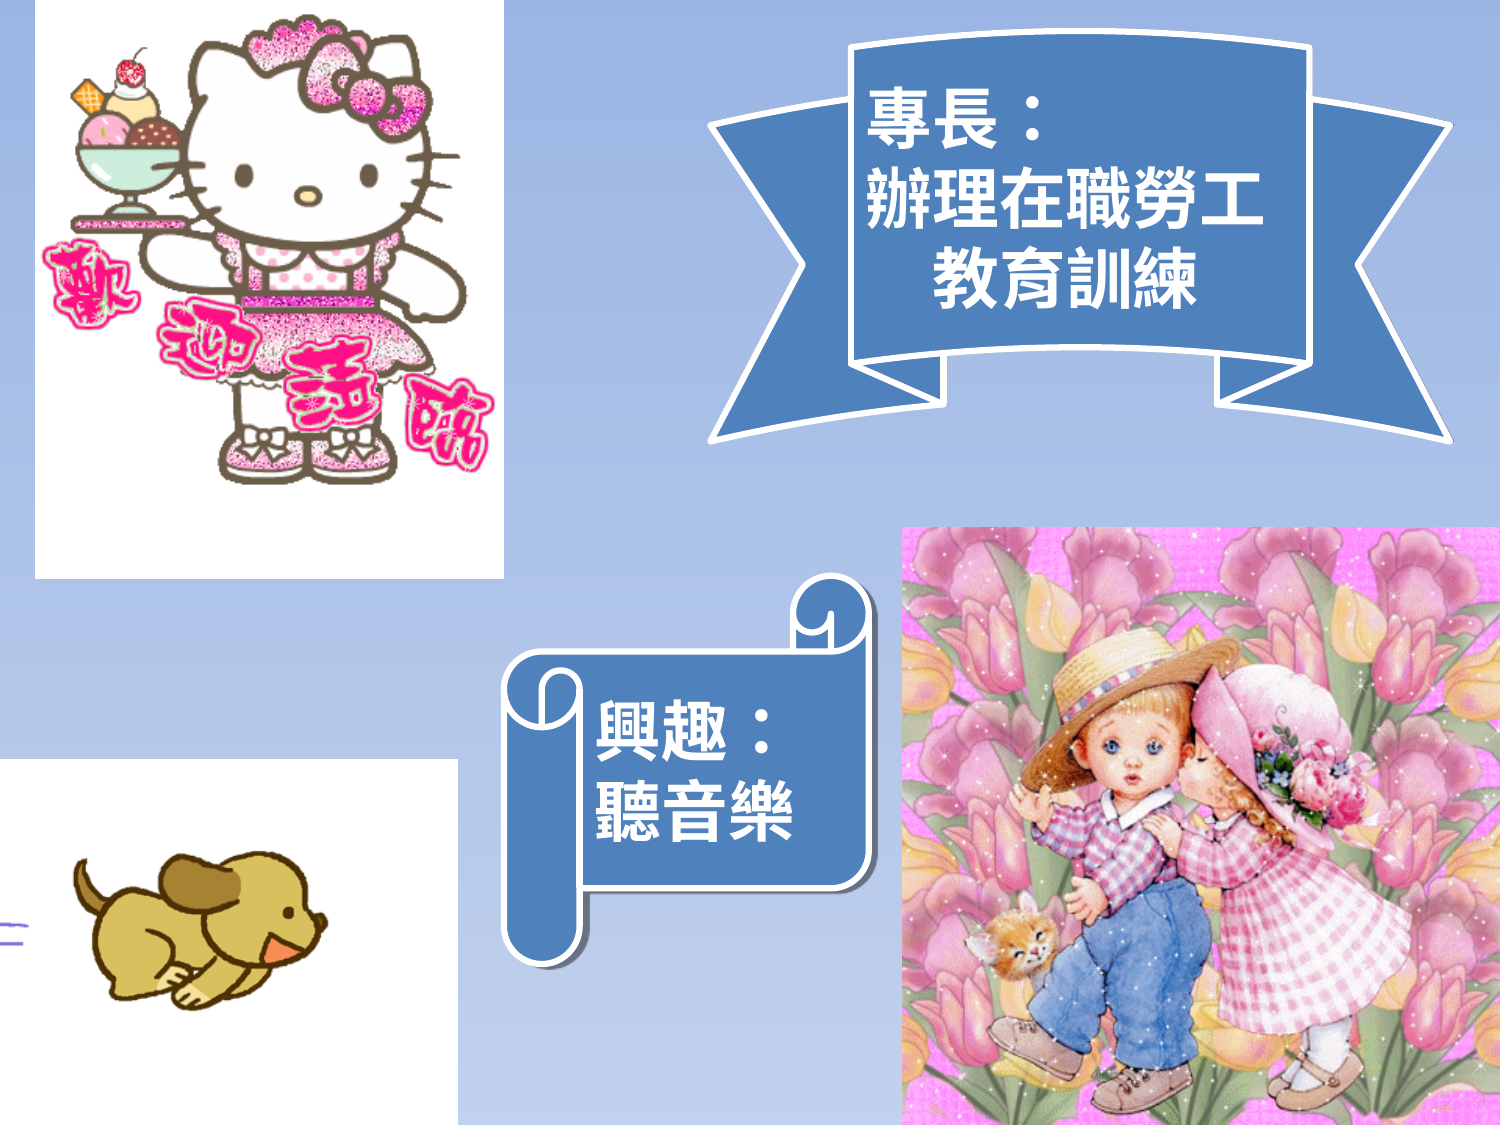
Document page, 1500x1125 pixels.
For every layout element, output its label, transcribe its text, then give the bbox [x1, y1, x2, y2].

picture [902, 527, 1500, 1125]
picture [35, 0, 504, 579]
text_box 4 [1074, 1042, 1426, 1103]
picture [0, 759, 458, 1125]
text_box 興趣： 聽音樂 [503, 575, 869, 965]
text_box 專長： 辦理在職勞工教育訓練 [710, 30, 1451, 442]
